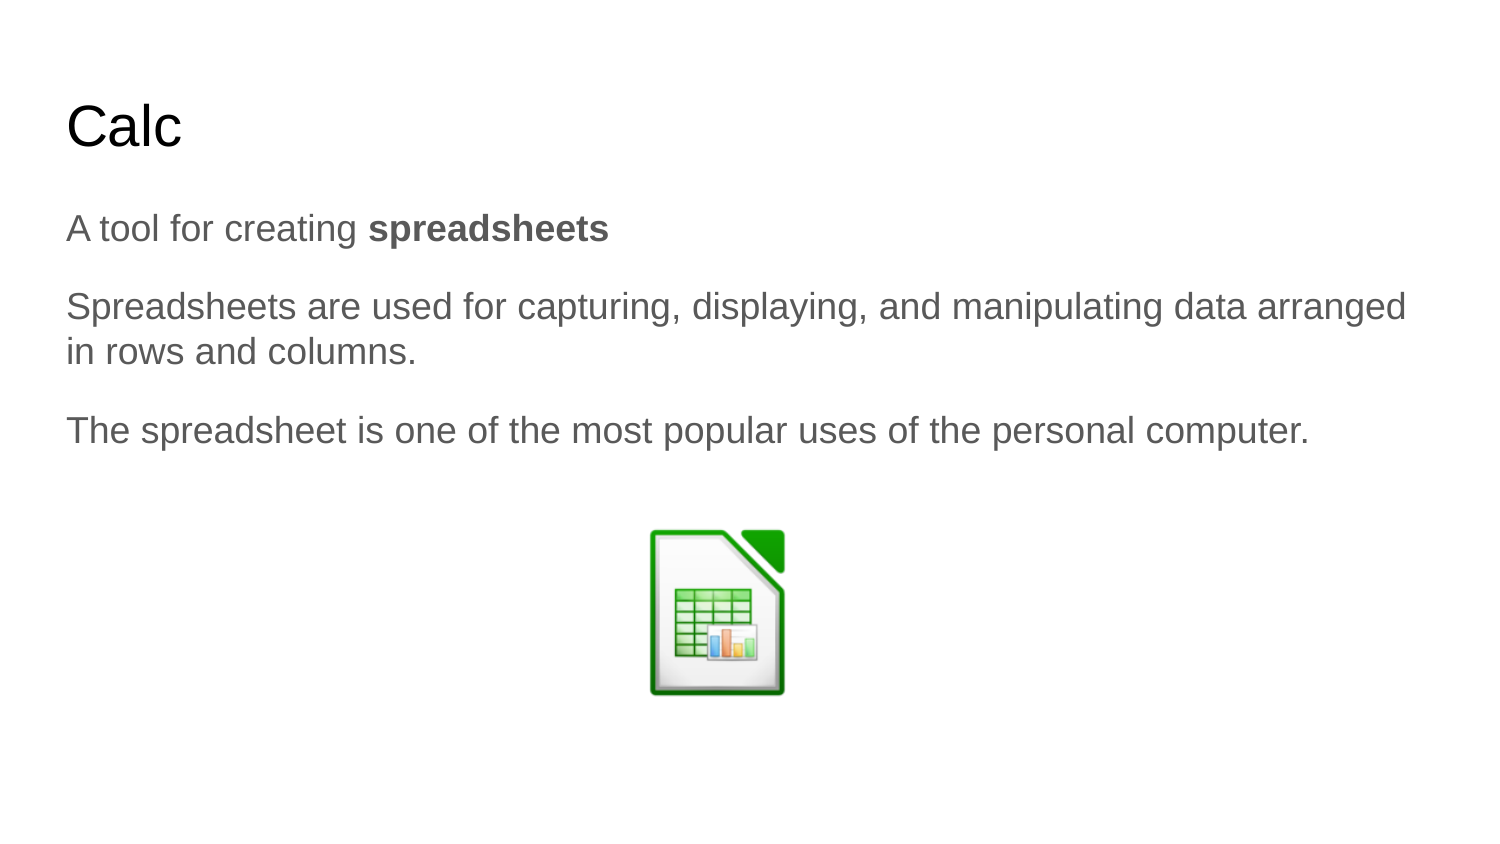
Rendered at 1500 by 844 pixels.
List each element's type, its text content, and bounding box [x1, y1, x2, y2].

title Calc [51, 72, 1449, 167]
picture [645, 520, 800, 704]
list A tool for creating spreadsheets Spreadsheets are used for capturing, displaying, and manipulating data arranged in rows and columns. The spreadsheet is one of the most popular uses of the personal computer. [51, 189, 1449, 750]
